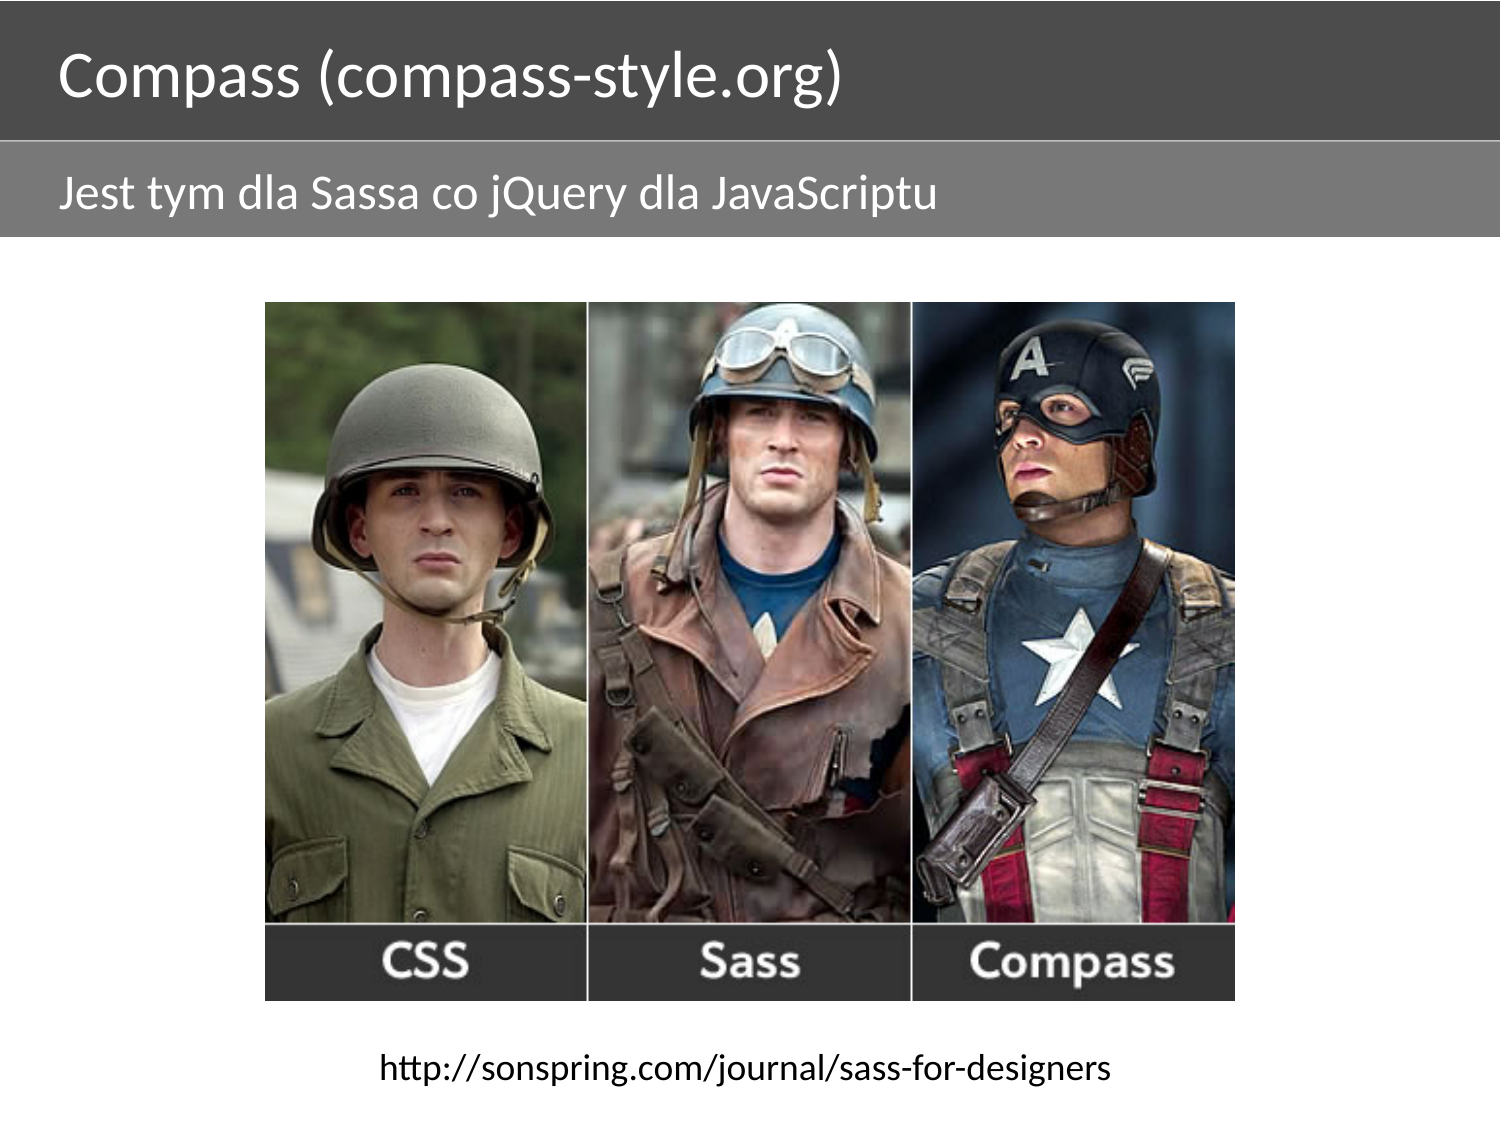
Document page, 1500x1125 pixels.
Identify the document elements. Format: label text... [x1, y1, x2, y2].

text_box Compass (compass-style.org) [0, 1, 1500, 140]
text_box http://sonspring.com/journal/sass-for-designers [0, 1035, 1500, 1095]
picture [265, 302, 1235, 1001]
text_box Jest tym dla Sassa co jQuery dla JavaScriptu [0, 141, 1500, 237]
